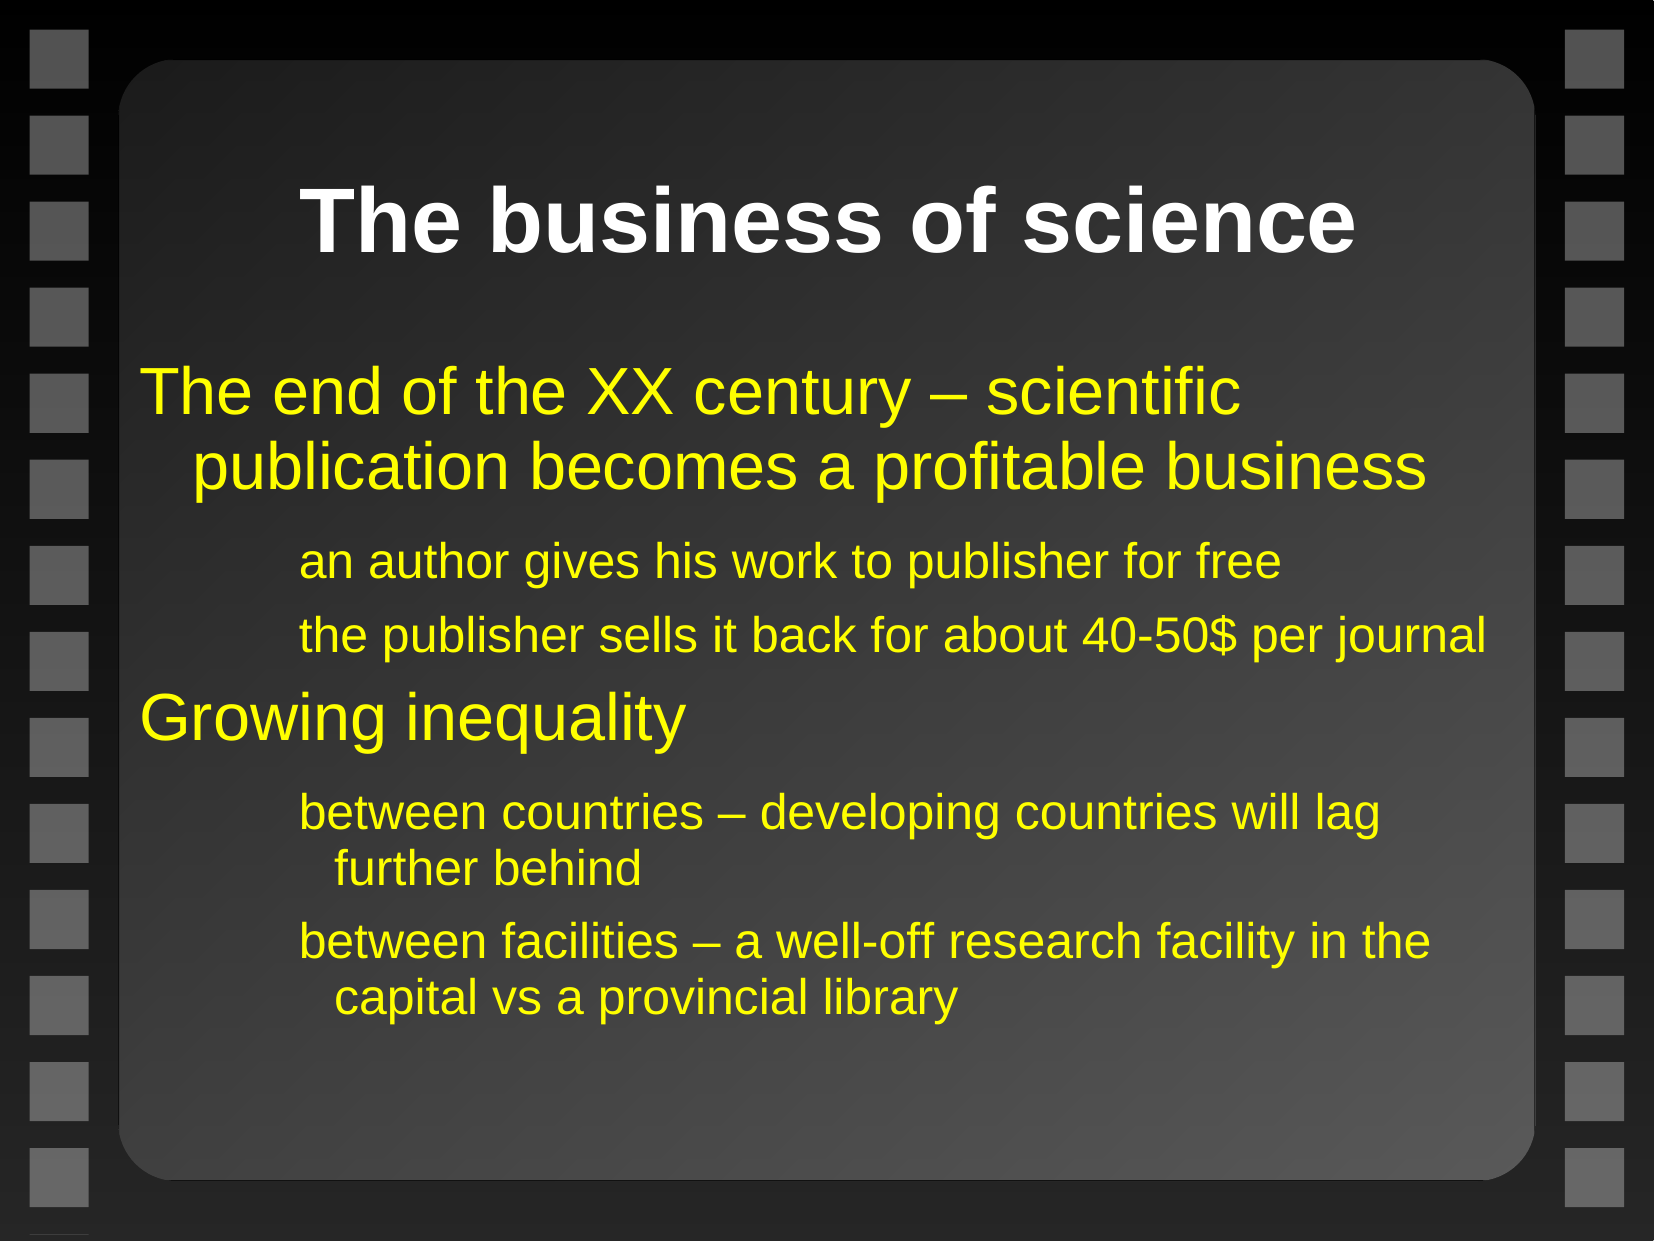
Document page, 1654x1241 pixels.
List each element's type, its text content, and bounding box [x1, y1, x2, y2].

list The end of the XX century – scientific publication becomes a profitable business an author gives his work to publisher for free the publisher sells it back for about 40-50$ per journal Growing inequality between countries – developing countries will lag further behind between facilities – a well-off research facility in the capital vs a provincial library [121, 354, 1534, 1127]
title The business of science [123, 117, 1536, 325]
